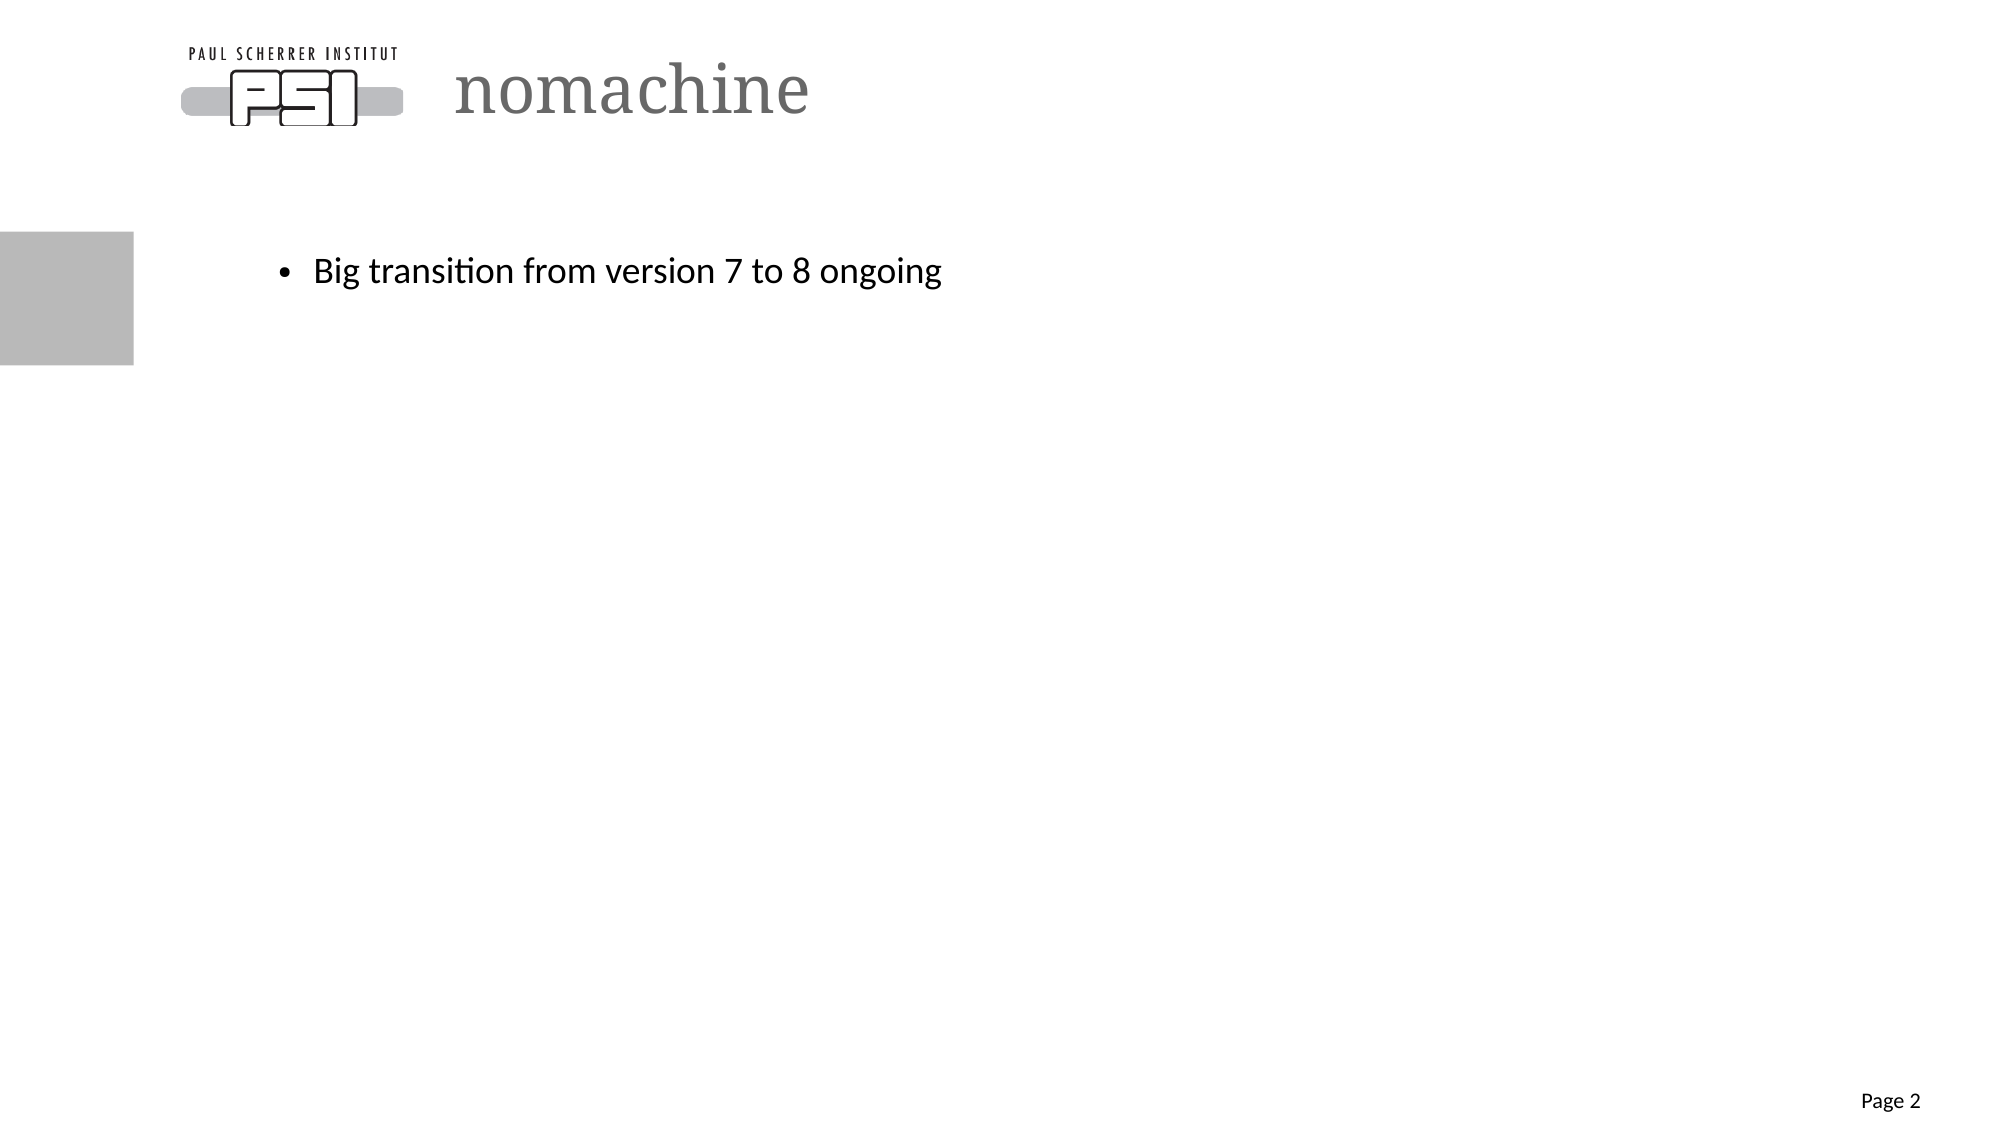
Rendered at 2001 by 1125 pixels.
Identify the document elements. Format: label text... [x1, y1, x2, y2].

text_box Page <number> [1794, 1086, 1921, 1119]
text_box Big transition from version 7 to 8 ongoing [263, 247, 1381, 436]
text_box nomachine [454, 47, 1922, 131]
